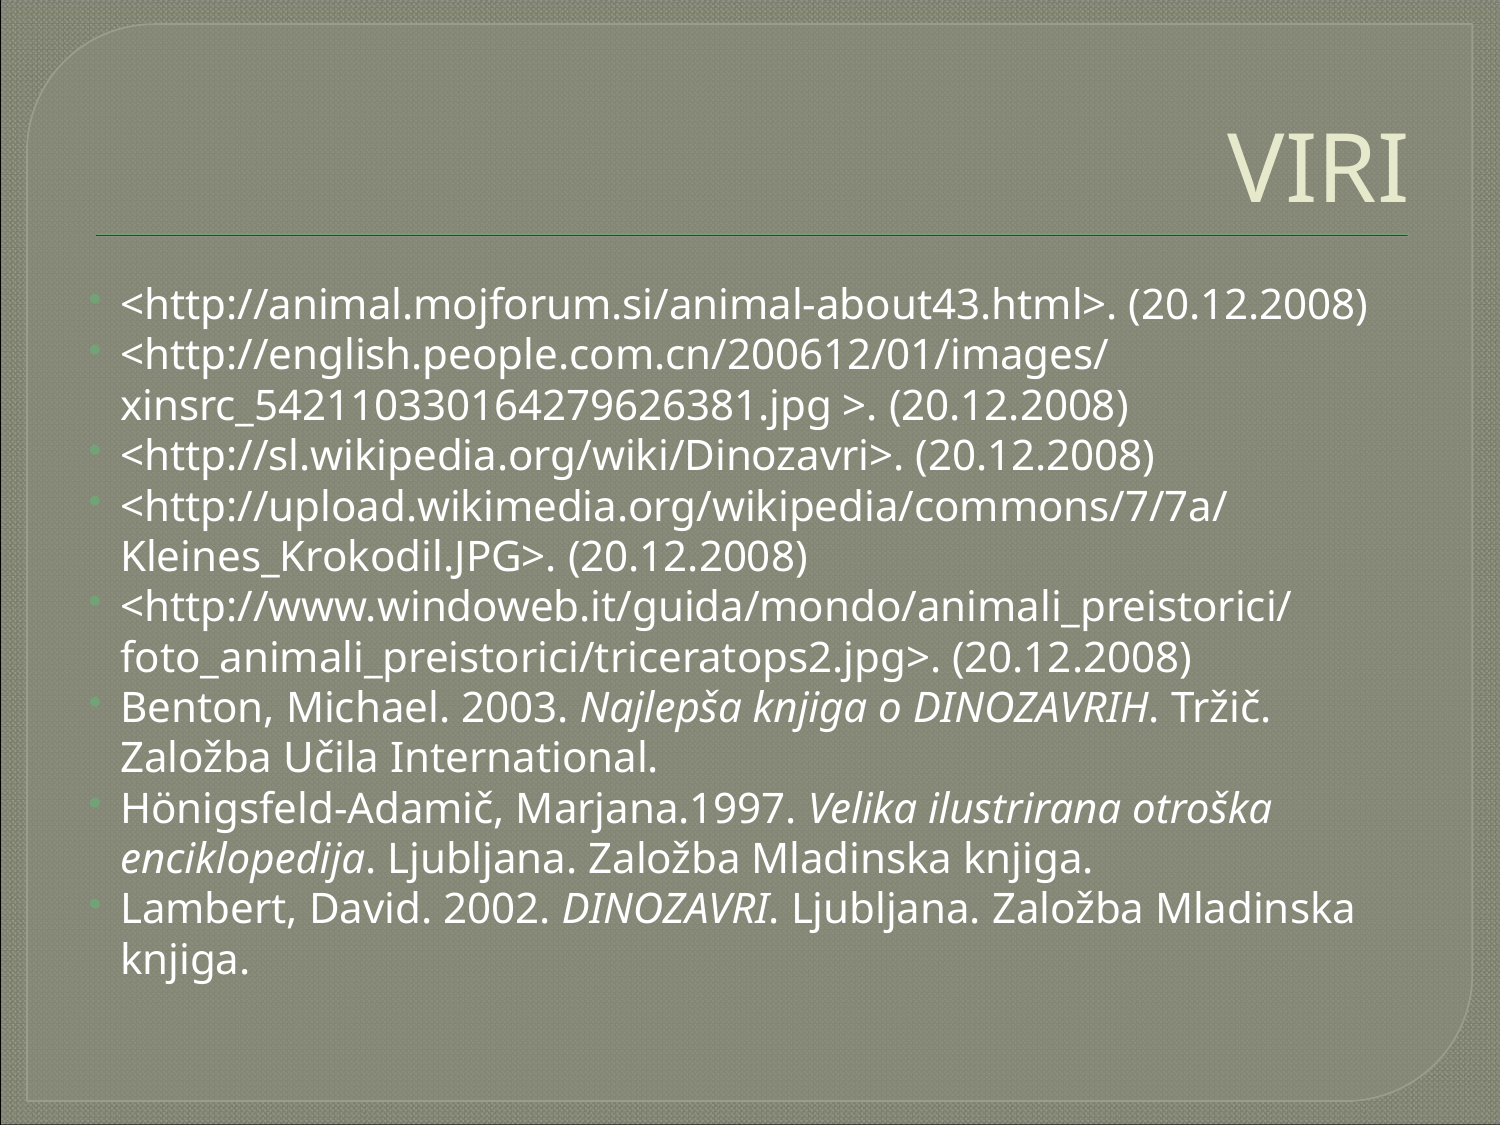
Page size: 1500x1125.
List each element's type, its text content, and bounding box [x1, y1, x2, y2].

picture [0, 0, 1500, 1125]
title VIRI [75, 41, 1425, 230]
list <http://animal.mojforum.si/animal-about43.html>. (20.12.2008) <http://english.people.com.cn/200612/01/images/xinsrc_542110330164279626381.jpg >. (20.12.2008) <http://sl.wikipedia.org/wiki/Dinozavri>. (20.12.2008) <http://upload.wikimedia.org/wikipedia/commons/7/7a/Kleines_Krokodil.JPG>. (20.12.2008) <http://www.windoweb.it/guida/mondo/animali_preistorici/foto_animali_preistorici/triceratops2.jpg>. (20.12.2008) Benton, Michael. 2003. Najlepša knjiga o DINOZAVRIH. Tržič. Založba Učila International. Hönigsfeld-Adamič, Marjana.1997. Velika ilustrirana otroška enciklopedija. Ljubljana. Založba Mladinska knjiga. Lambert, David. 2002. DINOZAVRI. Ljubljana. Založba Mladinska knjiga. [75, 270, 1425, 1013]
